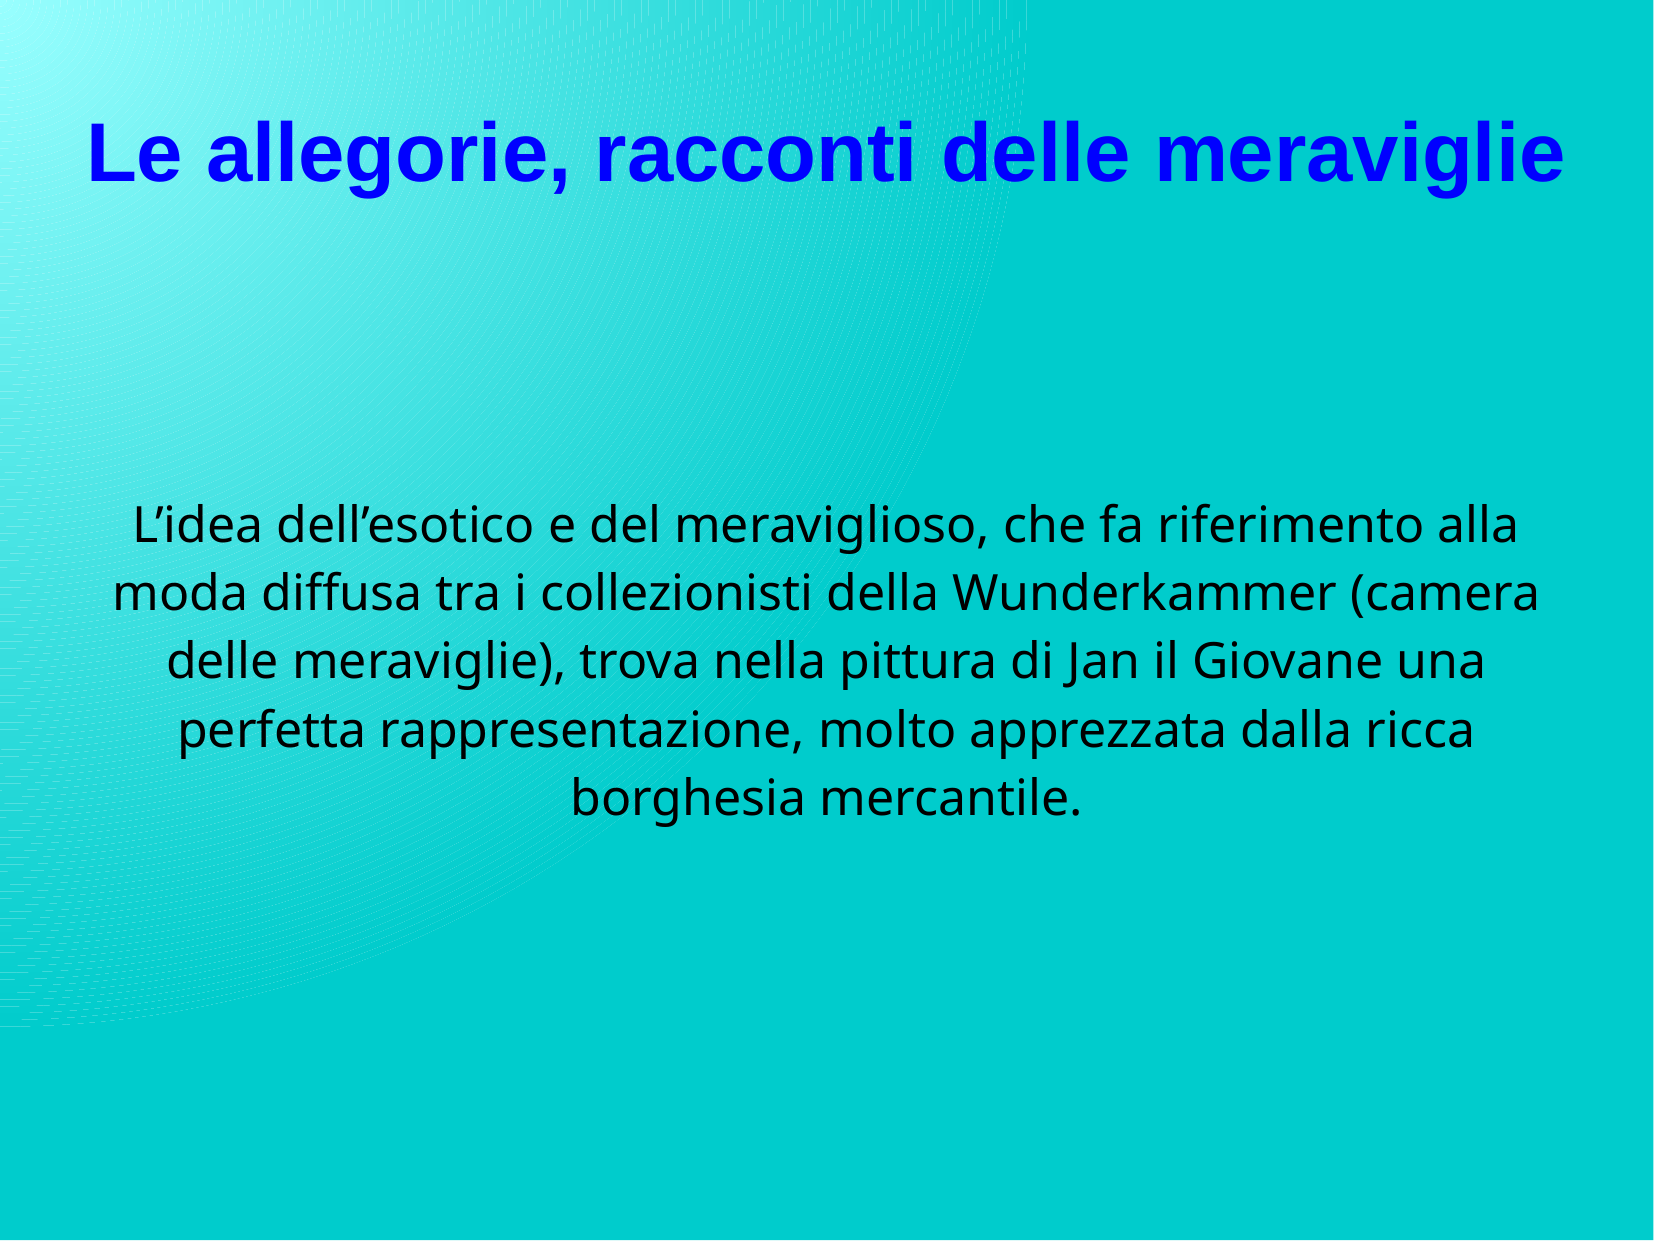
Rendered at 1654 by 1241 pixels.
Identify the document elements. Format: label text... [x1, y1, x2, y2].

title Le allegorie, racconti delle meraviglie [82, 49, 1571, 257]
subtitle [82, 290, 1571, 1109]
